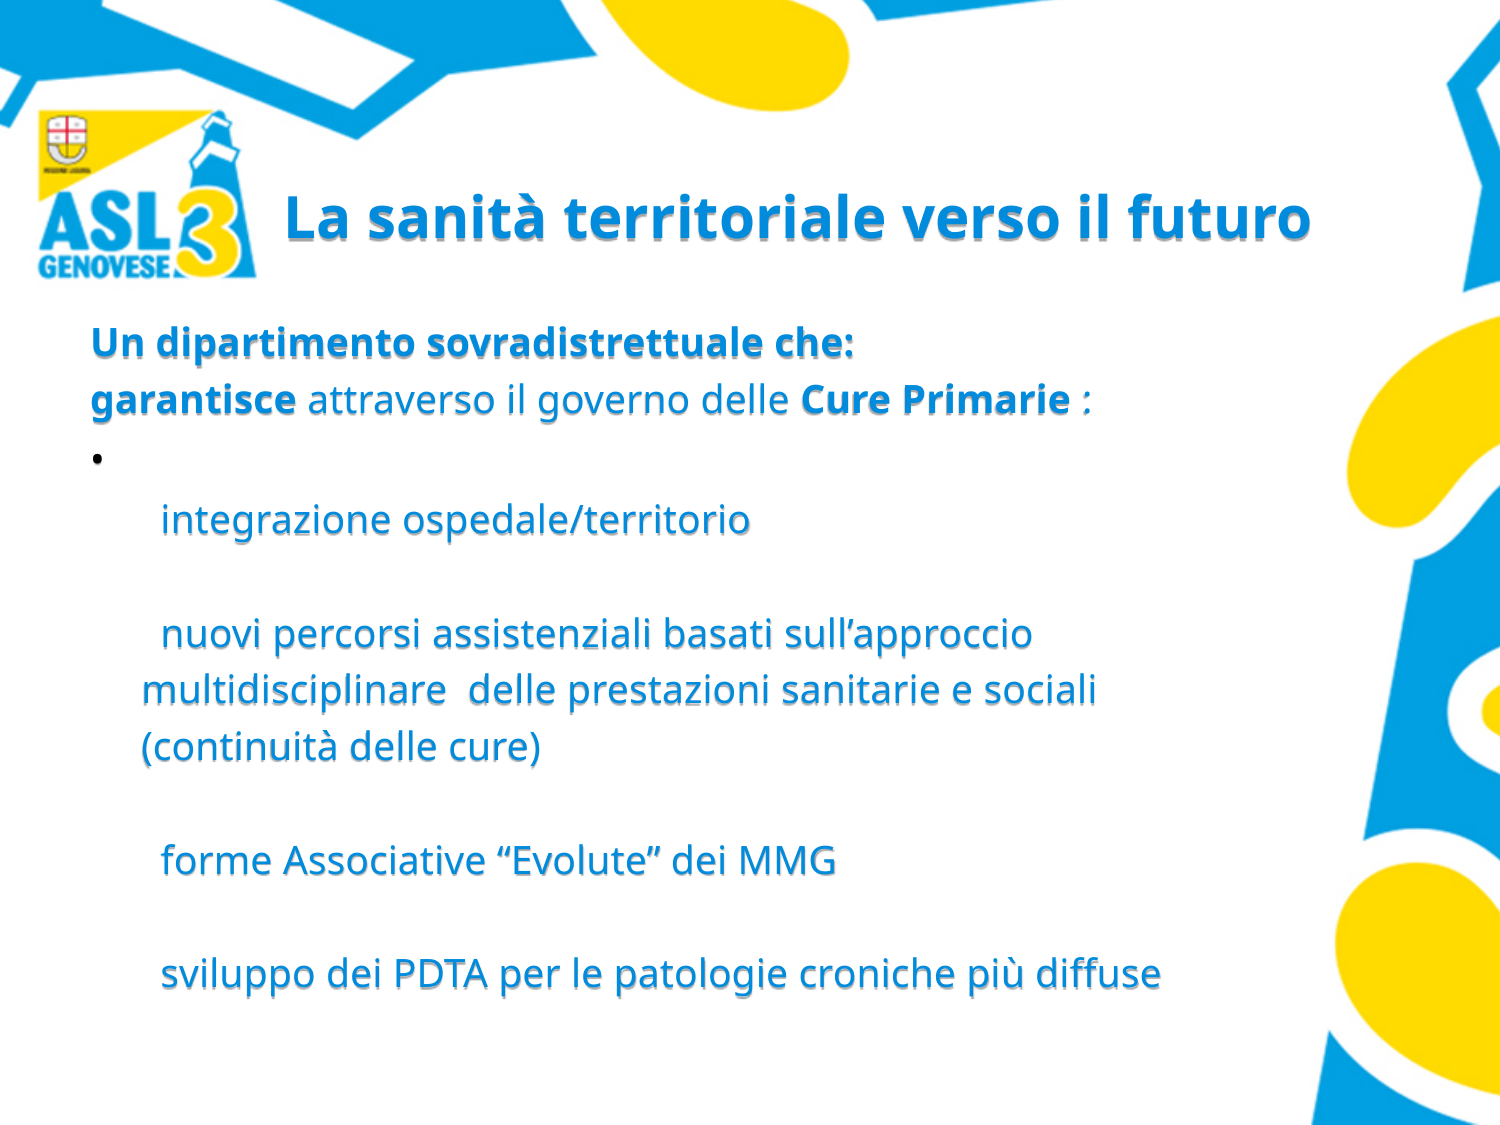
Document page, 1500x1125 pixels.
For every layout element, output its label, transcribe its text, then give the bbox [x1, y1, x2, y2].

title La sanità territoriale verso il futuro [268, 157, 1331, 274]
list Un dipartimento sovradistrettuale che: garantisce attraverso il governo delle Cure Primarie : integrazione ospedale/territorio nuovi percorsi assistenziali basati sull’approccio multidisciplinare delle prestazioni sanitarie e sociali (continuità delle cure) forme Associative “Evolute” dei MMG sviluppo dei PDTA per le patologie croniche più diffuse [75, 310, 1366, 1005]
